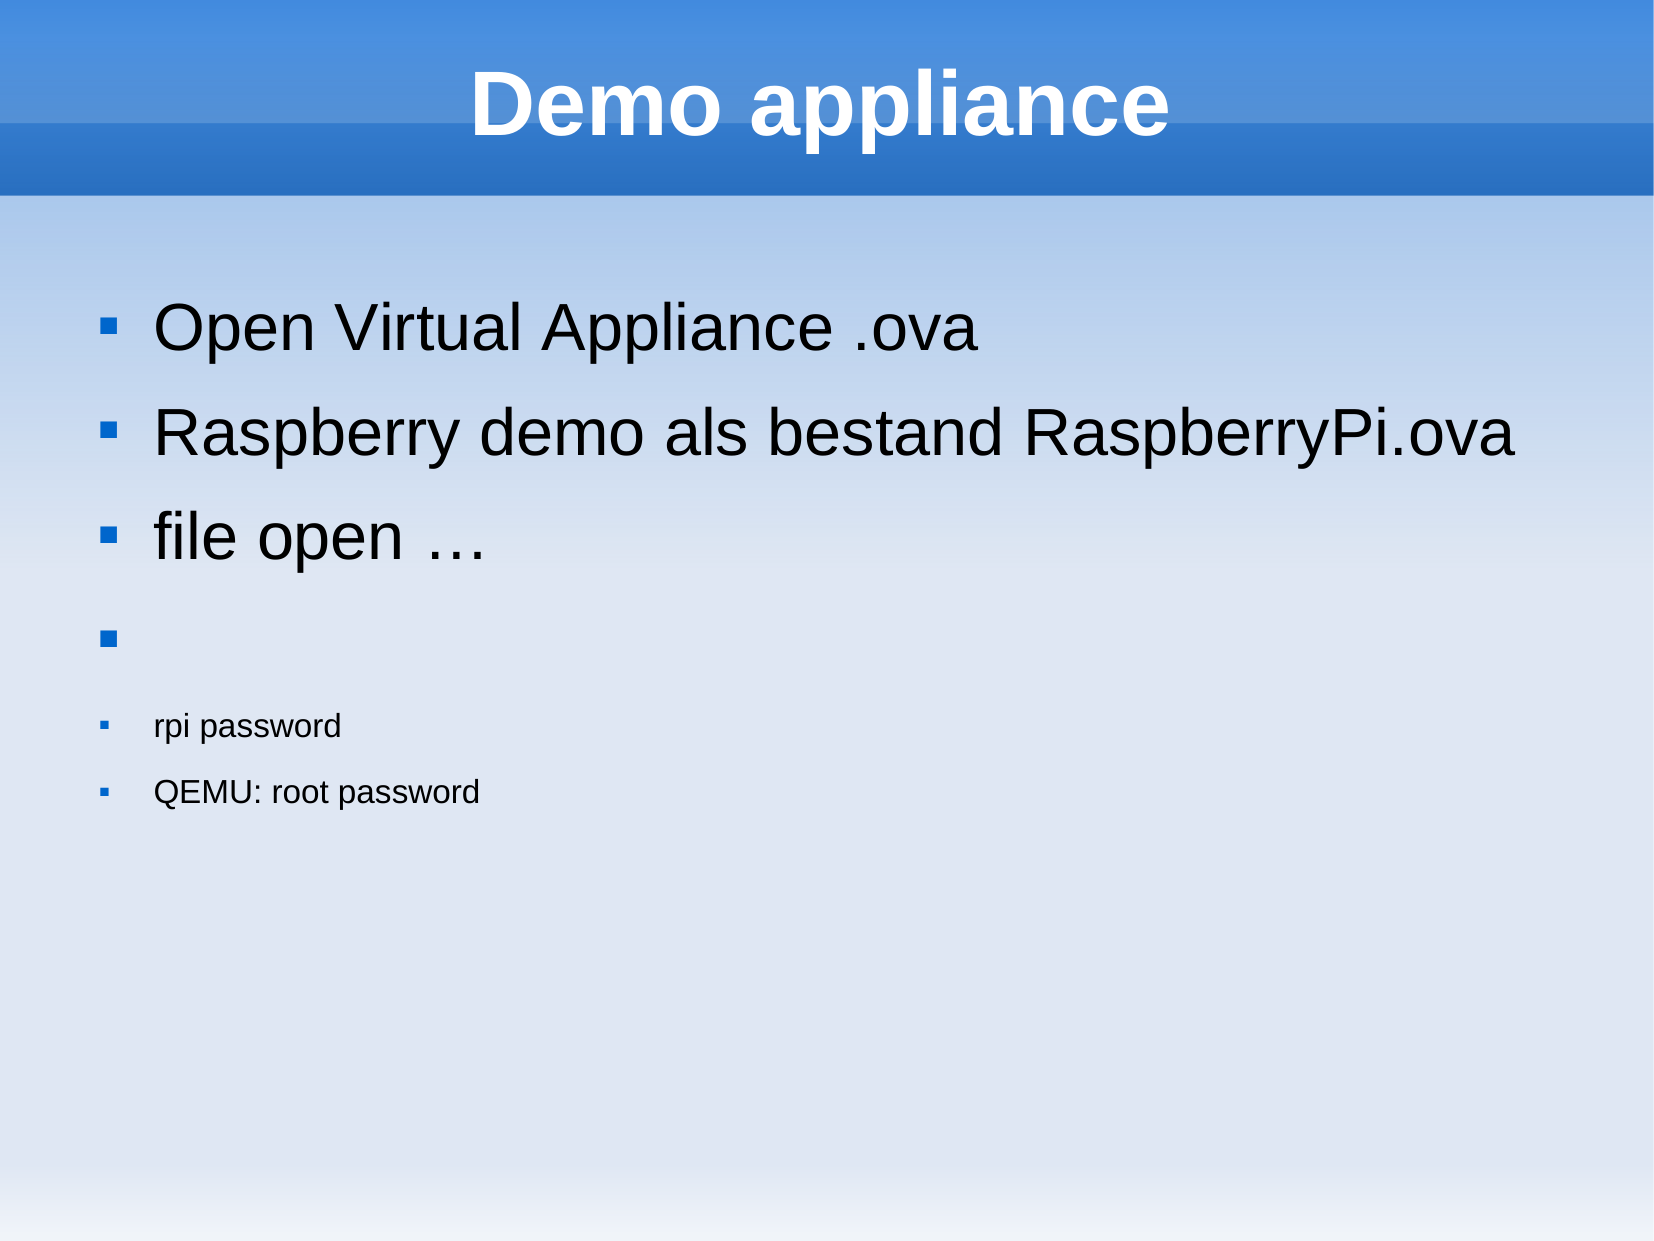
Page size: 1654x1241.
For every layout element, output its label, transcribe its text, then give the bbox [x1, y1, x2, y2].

list Open Virtual Appliance .ova Raspberry demo als bestand RaspberryPi.ova file open … rpi password QEMU: root password [82, 290, 1571, 1094]
picture [0, 0, 1654, 1241]
title Demo appliance [76, 7, 1565, 200]
